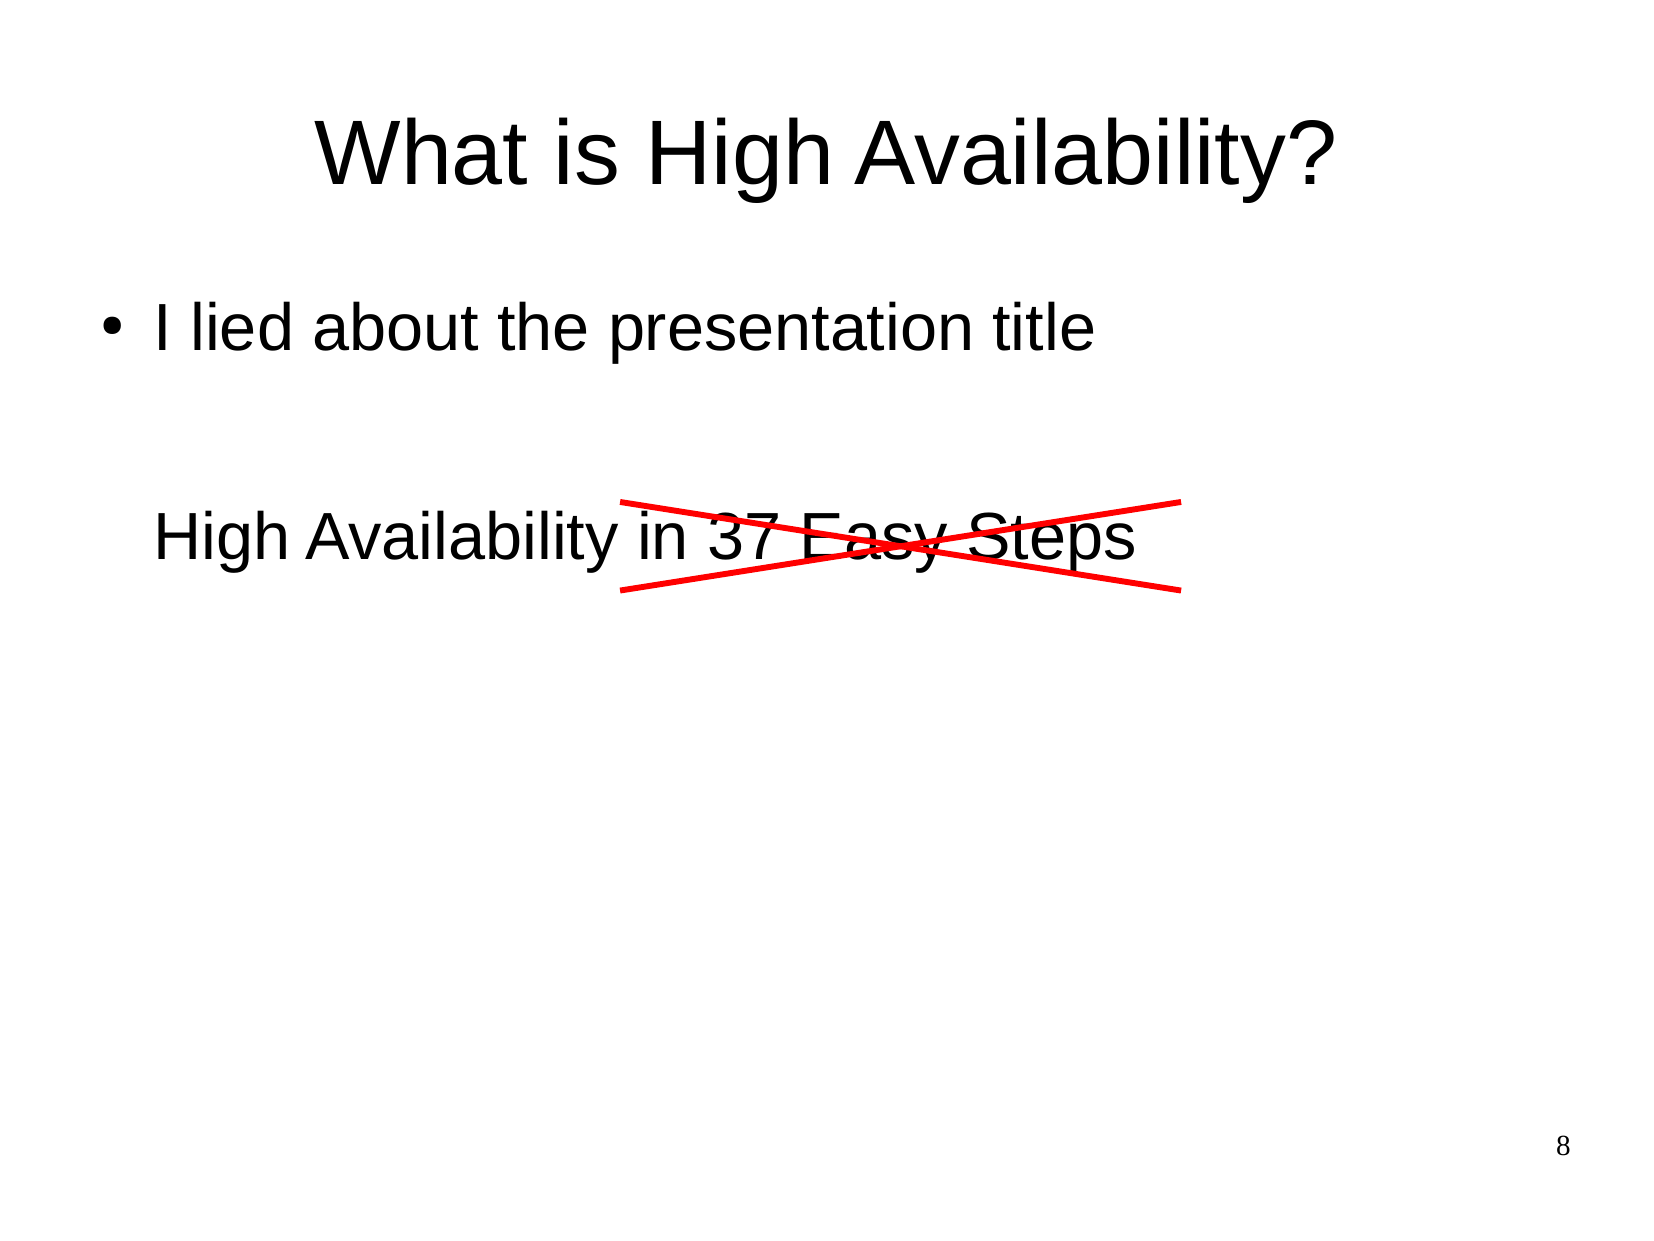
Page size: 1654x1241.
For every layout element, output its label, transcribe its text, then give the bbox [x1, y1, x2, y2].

list I lied about the presentation title High Availability in 37 Easy Steps [82, 290, 1571, 1109]
title What is High Availability? [82, 49, 1571, 257]
